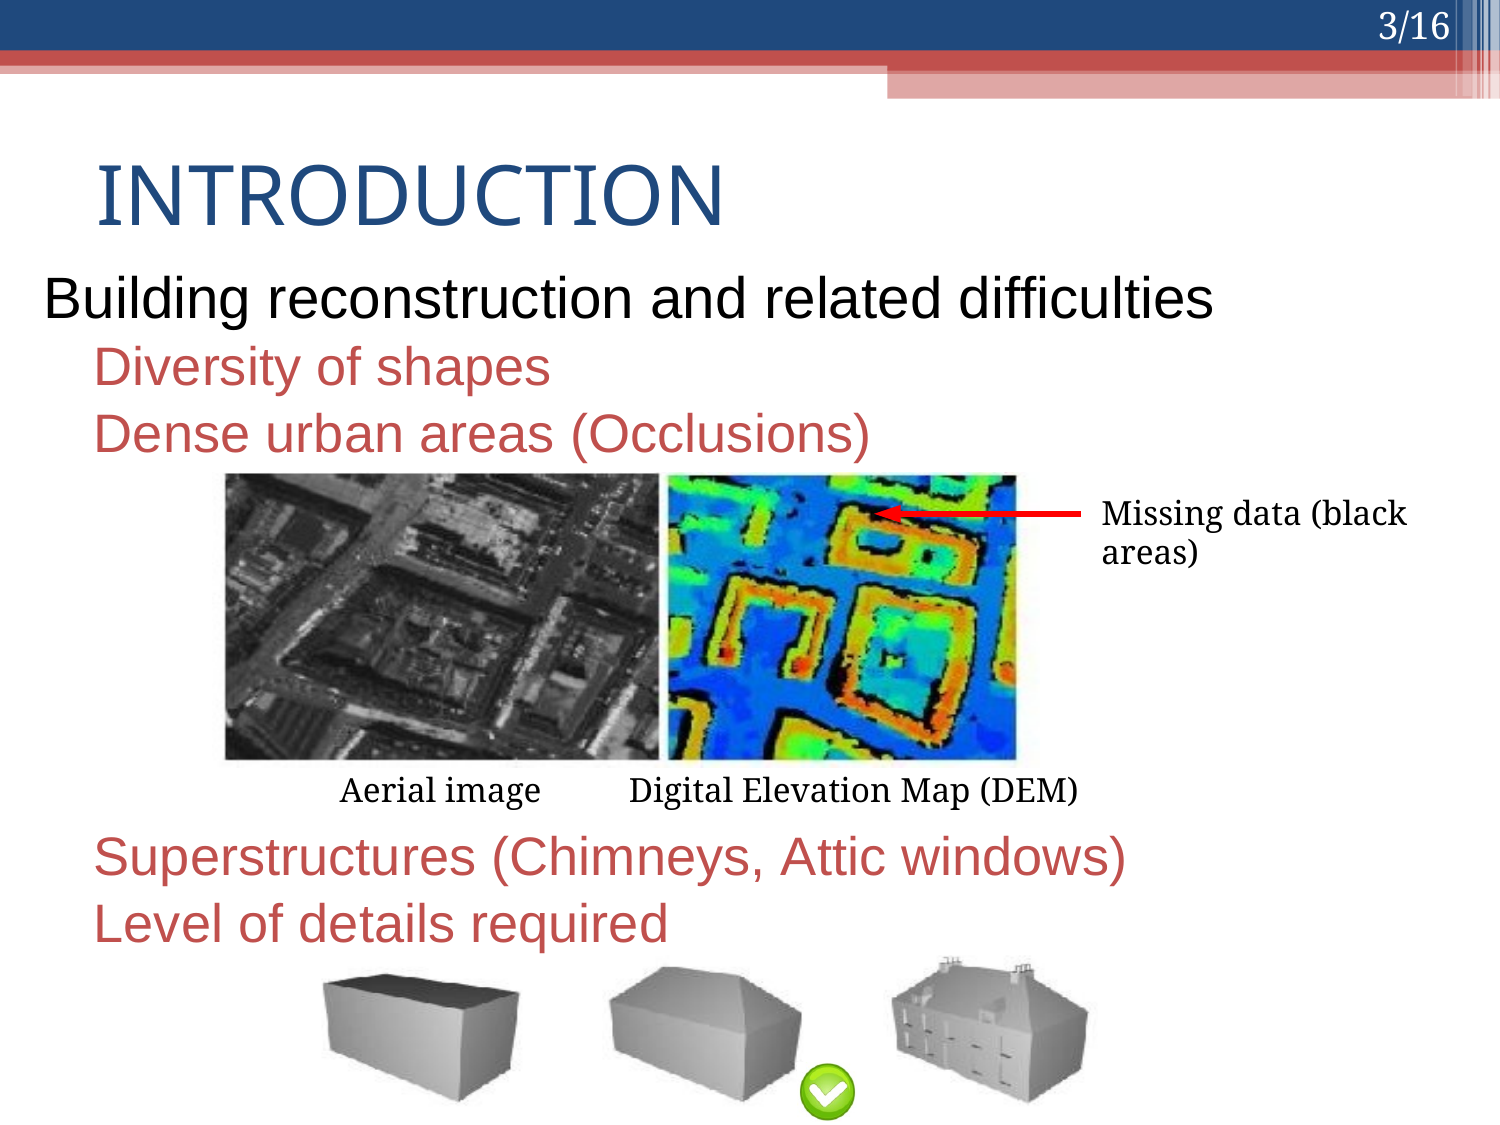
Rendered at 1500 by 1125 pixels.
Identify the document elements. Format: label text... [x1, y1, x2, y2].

picture [212, 472, 1040, 768]
text_box Missing data (black areas) [1086, 484, 1500, 539]
text_box <numéro>/16 [1340, 0, 1466, 61]
text_box Digital Elevation Map (DEM) [614, 761, 1182, 817]
text_box Aerial image [324, 761, 591, 817]
title INTRODUCTION [82, 105, 1433, 281]
list Building reconstruction and related difficulties Diversity of shapes Dense urban areas (Occlusions) Superstructures (Chimneys, Attic windows) Level of details required [11, 257, 1362, 1125]
picture [797, 1062, 857, 1123]
